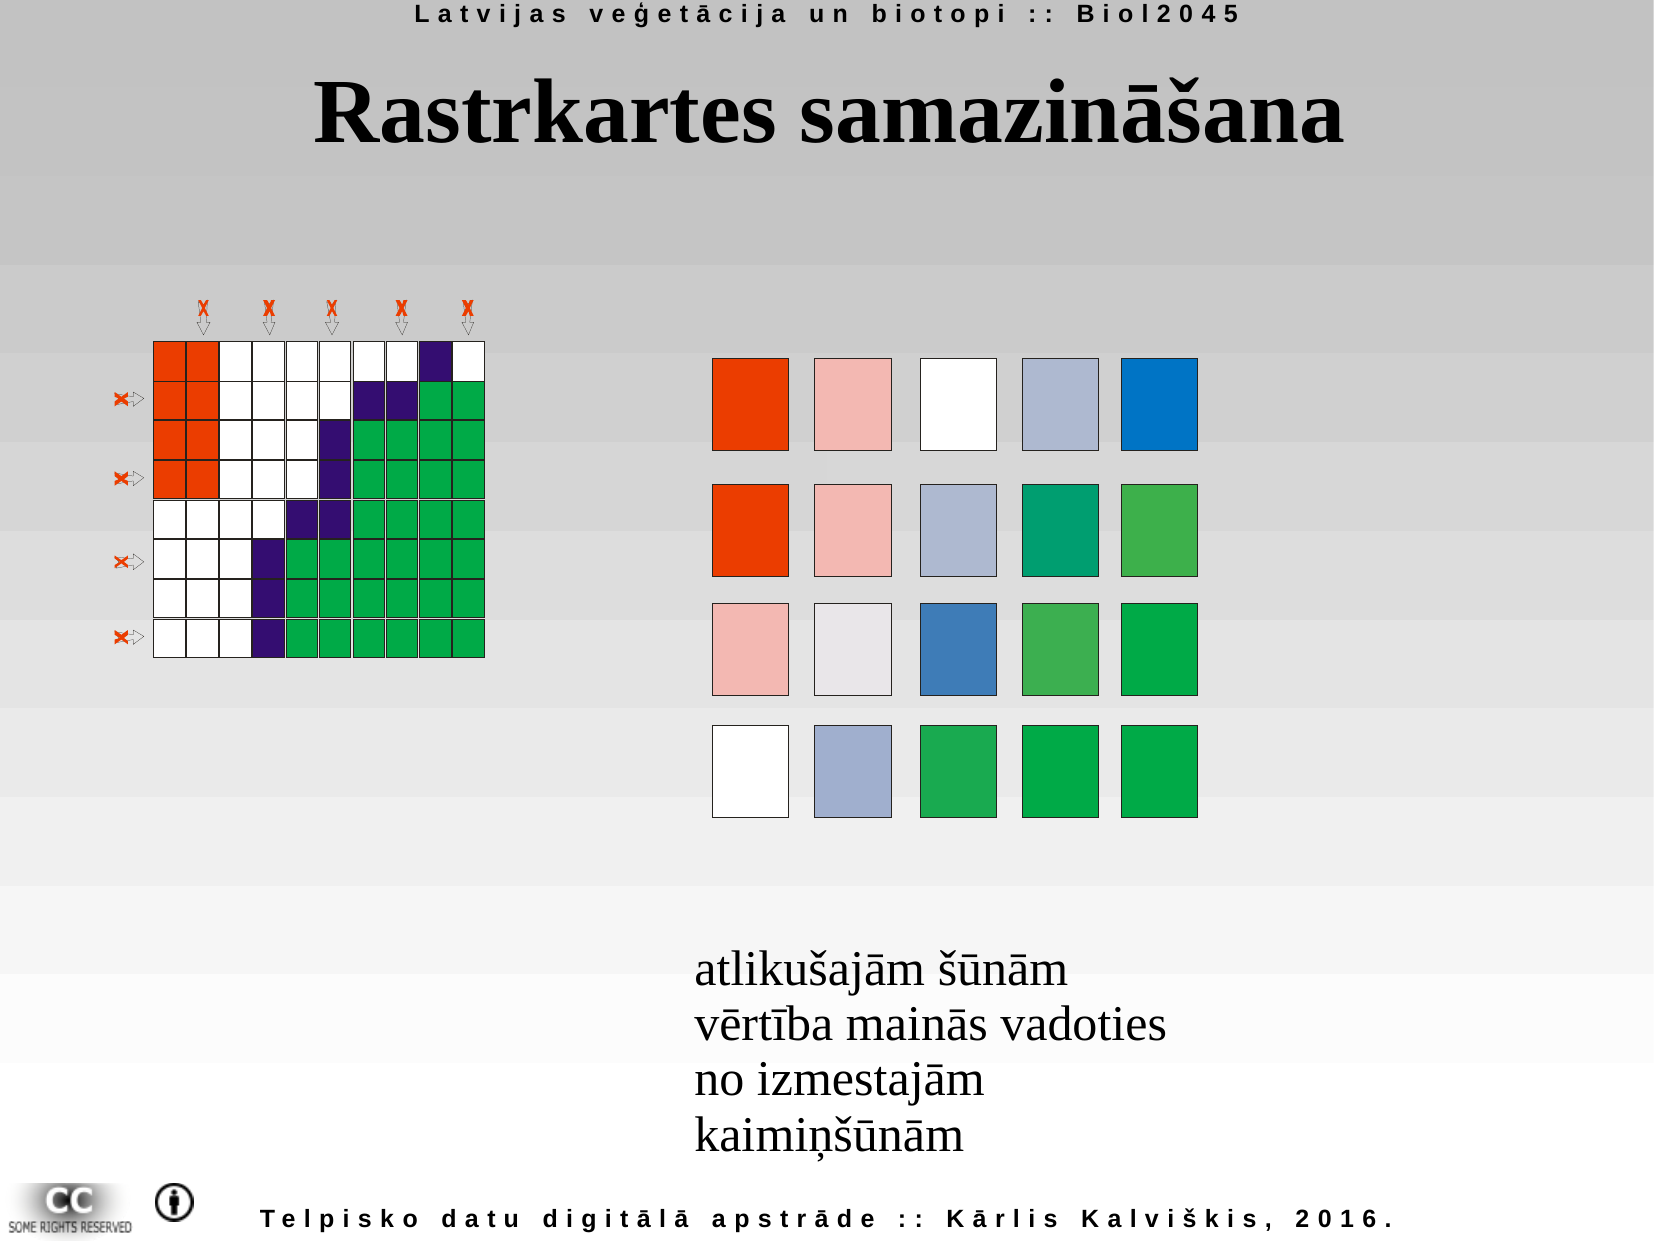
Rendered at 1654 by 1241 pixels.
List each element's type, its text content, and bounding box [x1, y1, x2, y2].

picture [0, 0, 1654, 1241]
title Rastrkartes samazināšana [34, 61, 1626, 296]
text_box atlikušajām šūnām vērtība mainās vadoties no izmestajām kaimiņšūnām [694, 940, 1266, 1110]
